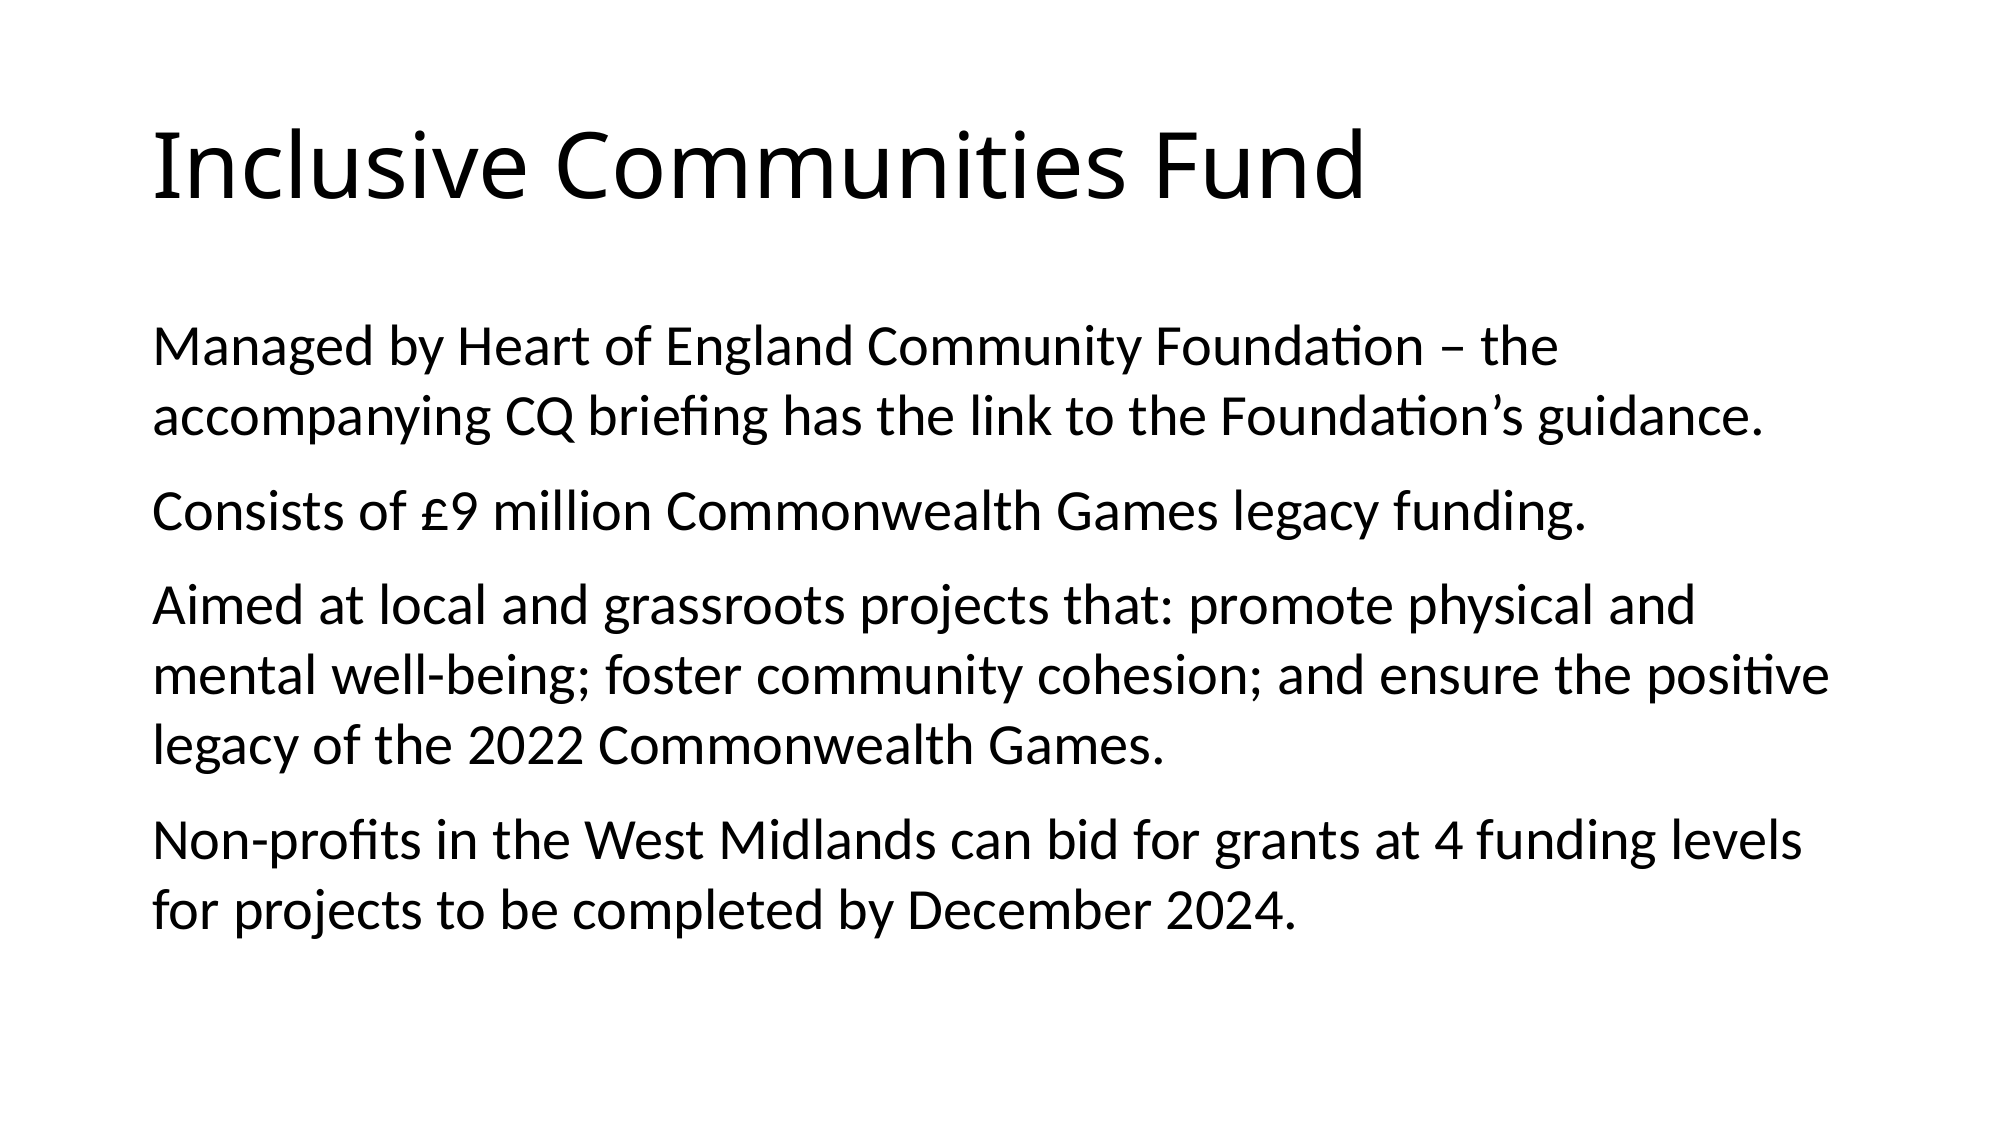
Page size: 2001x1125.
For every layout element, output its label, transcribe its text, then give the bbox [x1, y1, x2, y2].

title Inclusive Communities Fund [137, 59, 1863, 278]
list Managed by Heart of England Community Foundation – the accompanying CQ briefing has the link to the Foundation’s guidance. Consists of £9 million Commonwealth Games legacy funding. Aimed at local and grassroots projects that: promote physical and mental well-being; foster community cohesion; and ensure the positive legacy of the 2022 Commonwealth Games. Non-profits in the West Midlands can bid for grants at 4 funding levels for projects to be completed by December 2024. [137, 299, 1863, 1014]
